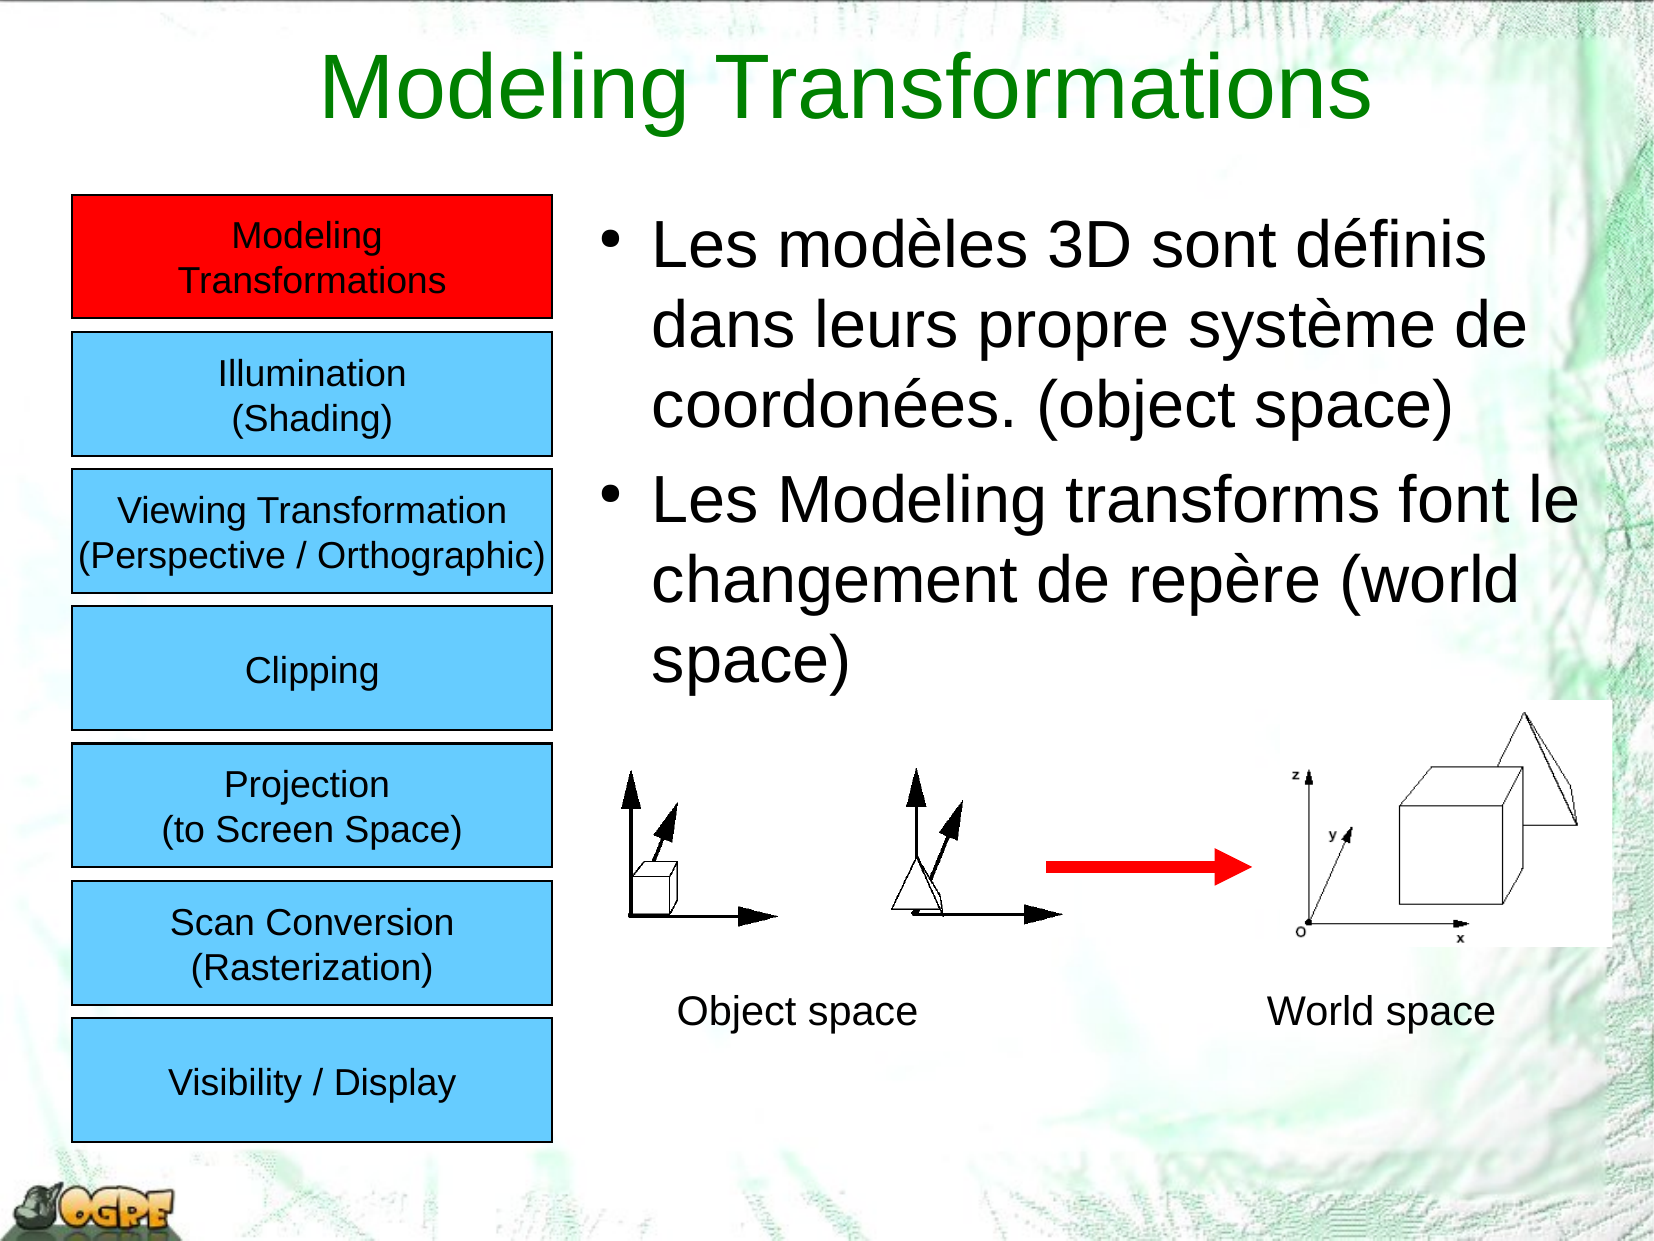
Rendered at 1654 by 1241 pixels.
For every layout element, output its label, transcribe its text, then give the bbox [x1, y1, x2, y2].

text_box World space [1252, 976, 1610, 1042]
text_box Modeling Transformations [72, 194, 553, 319]
text_box Scan Conversion (Rasterization) [72, 880, 553, 1005]
picture [0, 0, 1654, 1241]
title Modeling Transformations [68, 0, 1625, 165]
text_box Projection (to Screen Space) [72, 743, 553, 868]
text_box Illumination (Shading) [72, 331, 553, 456]
text_box Visibility / Display [72, 1018, 553, 1143]
text_box Object space [661, 976, 1019, 1042]
text_box Clipping [72, 606, 553, 731]
list Les modèles 3D sont définis dans leurs propre système de coordonées. (object space) Les Modeling transforms font le changement de repère (world space) [565, 192, 1625, 1143]
text_box Viewing Transformation (Perspective / Orthographic) [72, 469, 553, 593]
